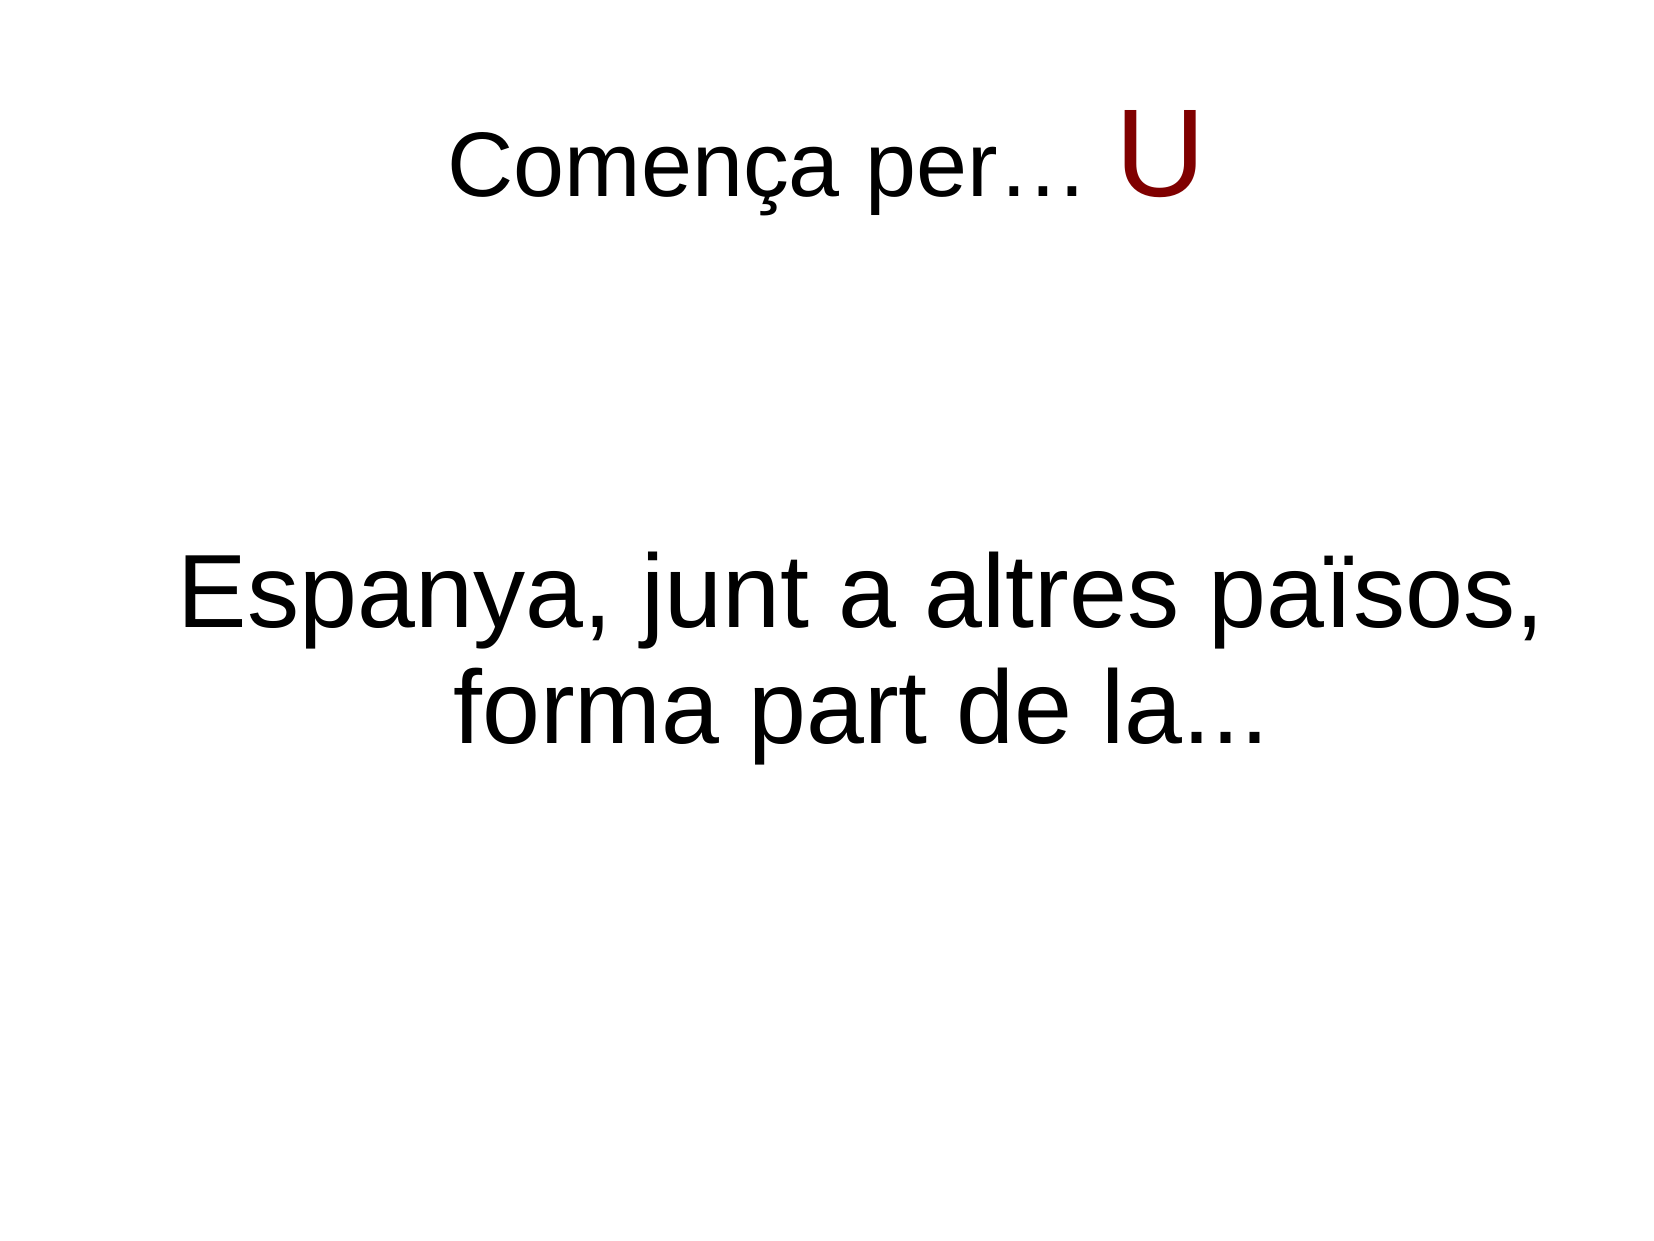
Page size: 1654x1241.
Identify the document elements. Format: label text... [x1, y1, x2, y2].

title Comença per… U [82, 49, 1571, 257]
list Espanya, junt a altres països, forma part de la... [82, 290, 1571, 1010]
